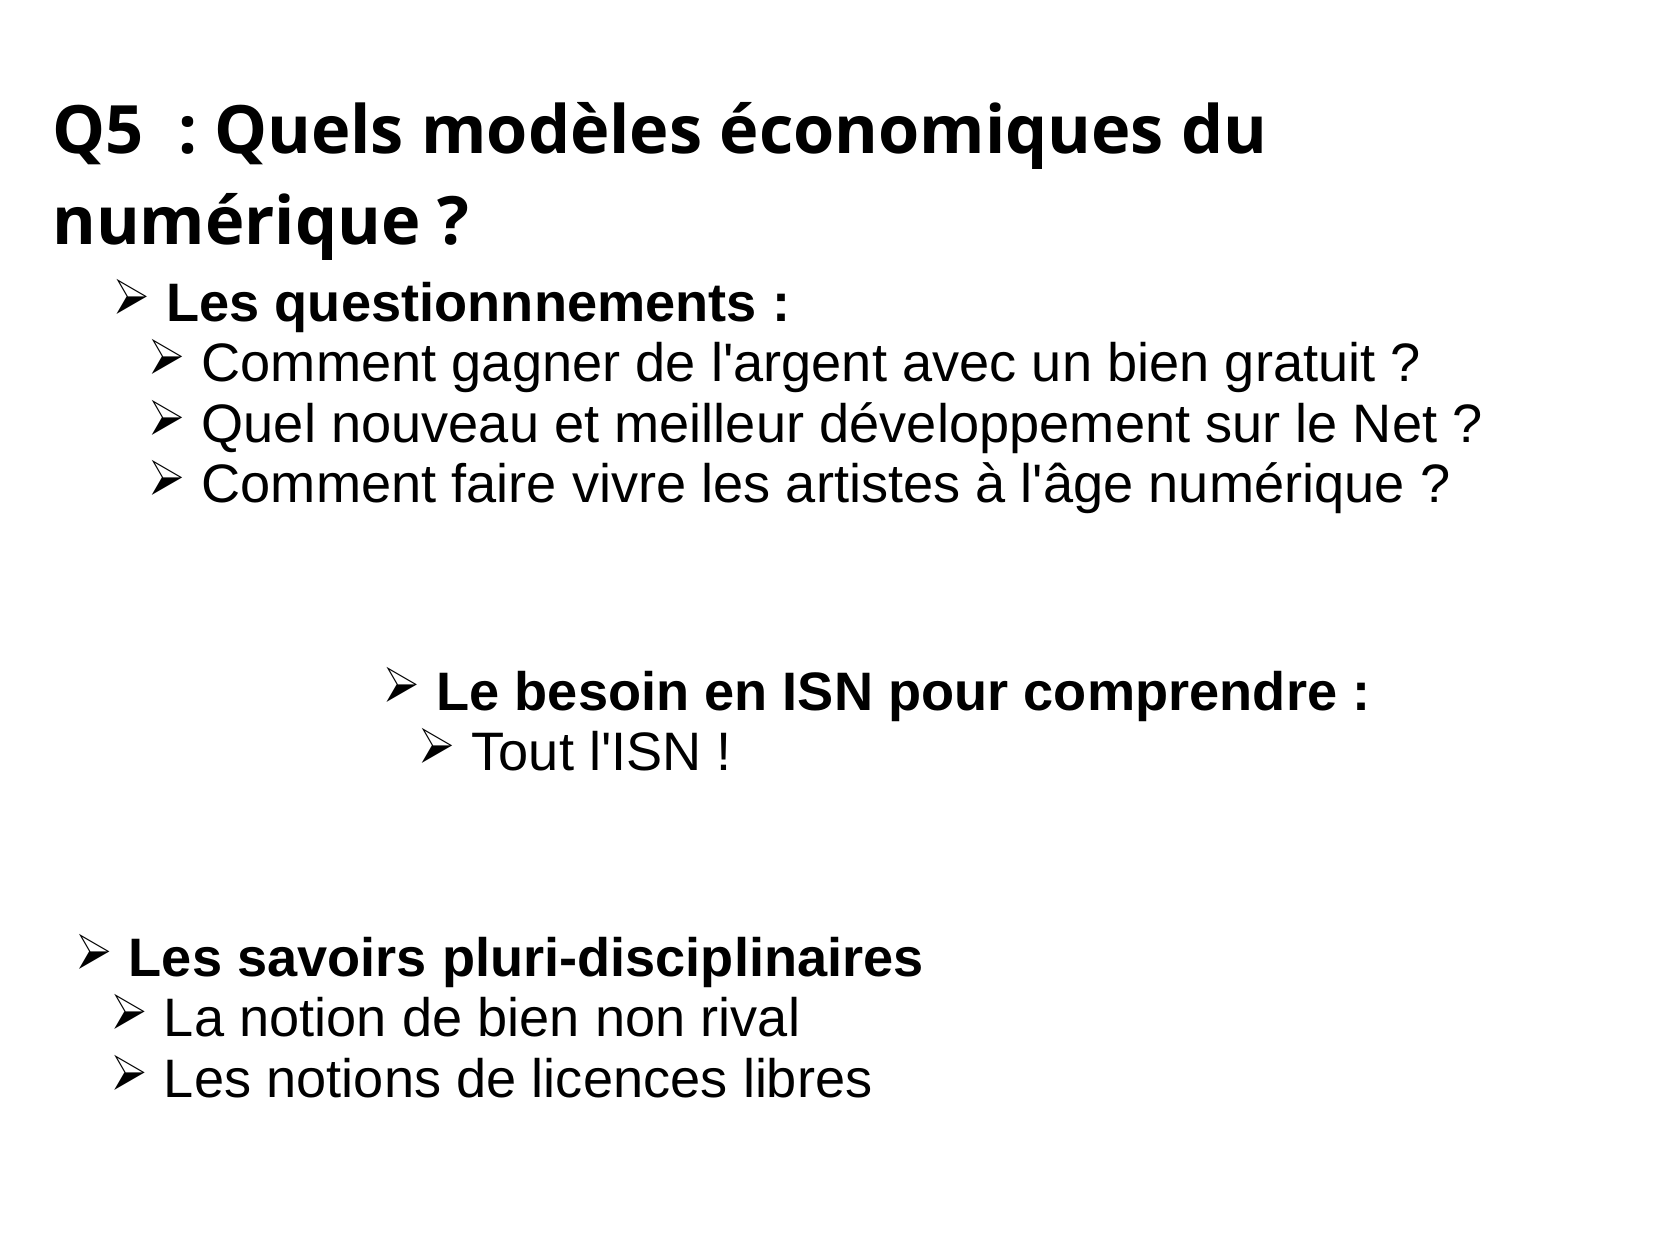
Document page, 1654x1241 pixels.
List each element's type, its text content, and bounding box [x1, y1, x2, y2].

text_box Les savoirs pluri-disciplinaires La notion de bien non rival Les notions de licences libres [60, 855, 1283, 1117]
text_box Le besoin en ISN pour comprendre : Tout l'ISN ! [367, 588, 1591, 901]
text_box Q5 : Quels modèles économiques du numérique ? [37, 75, 1654, 176]
text_box Les questionnnements : Comment gagner de l'argent avec un bien gratuit ? Quel nouveau et meilleur développement sur le Net ? Comment faire vivre les artistes à l'âge numérique ? [97, 199, 1500, 522]
